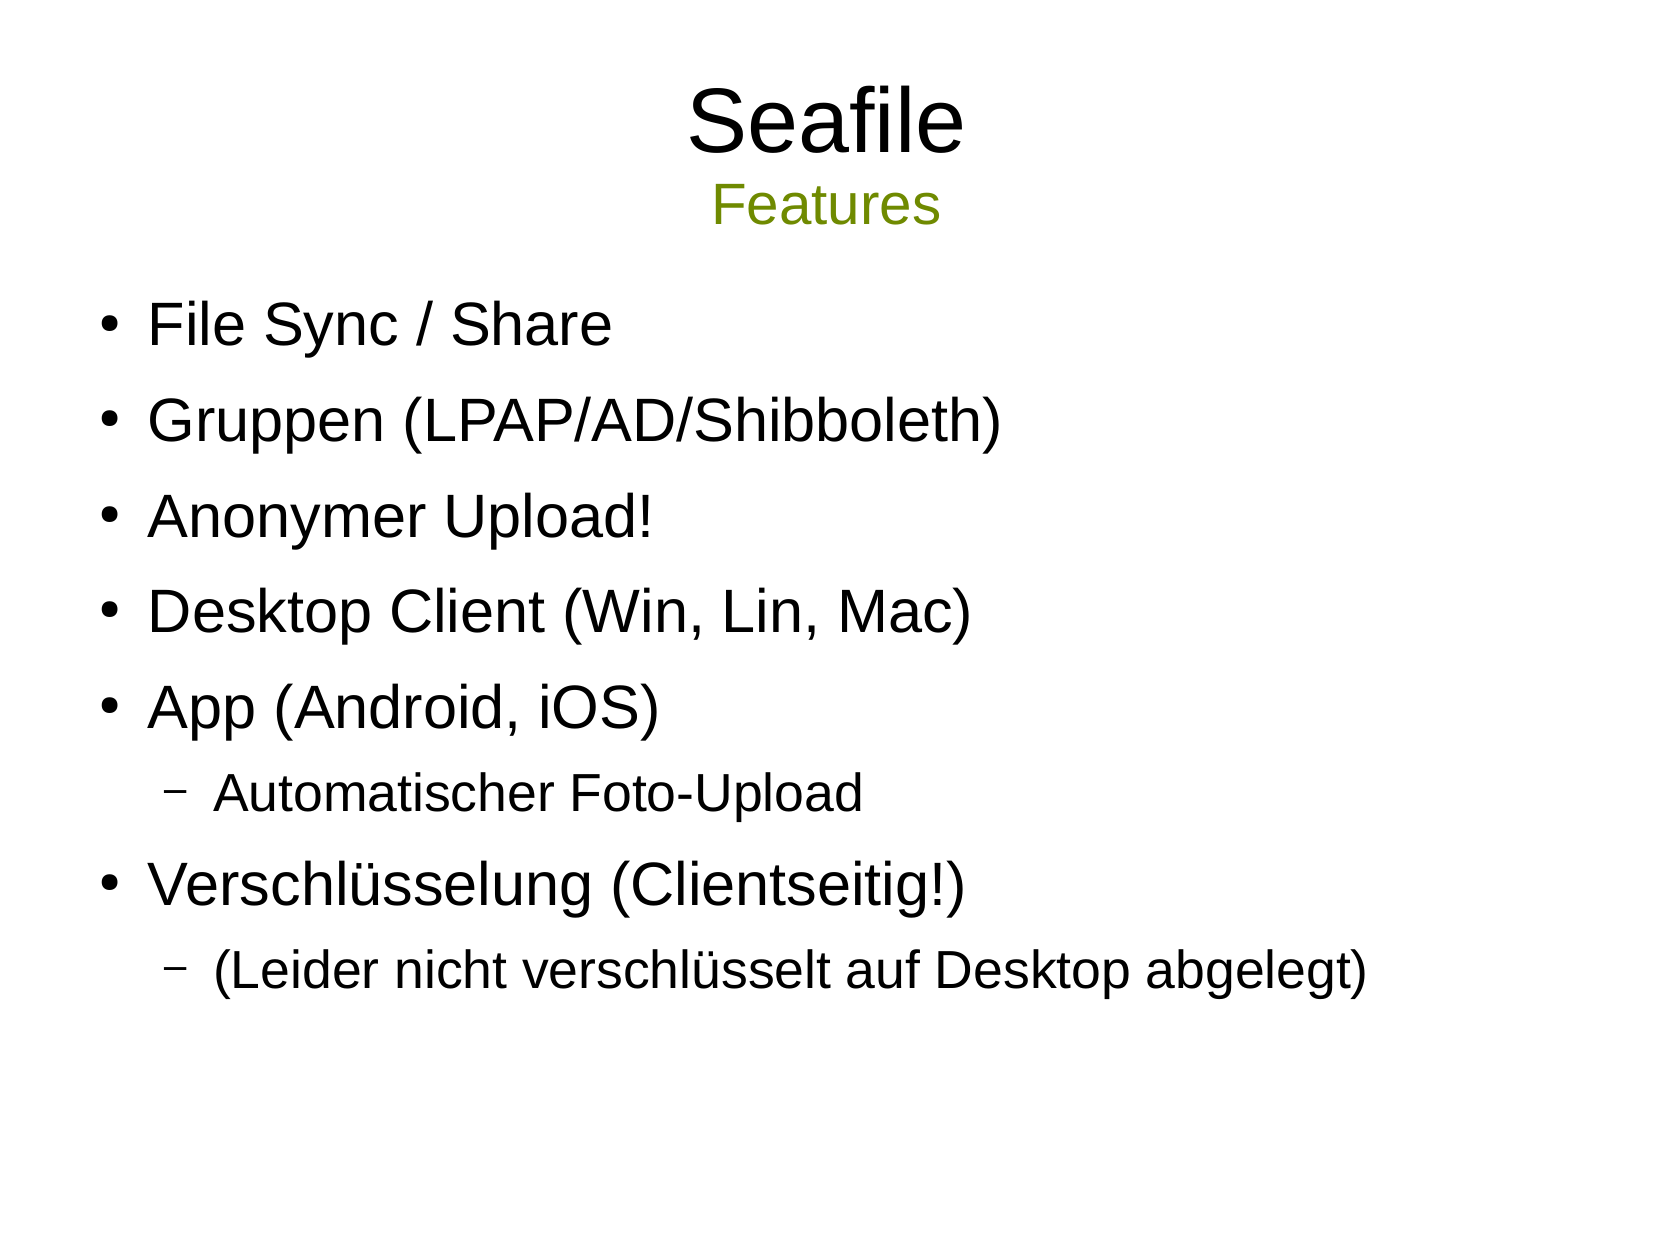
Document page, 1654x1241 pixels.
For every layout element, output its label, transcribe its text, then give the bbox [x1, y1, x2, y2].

list File Sync / Share Gruppen (LPAP/AD/Shibboleth) Anonymer Upload! Desktop Client (Win, Lin, Mac) App (Android, iOS) Automatischer Foto-Upload Verschlüsselung (Clientseitig!) (Leider nicht verschlüsselt auf Desktop abgelegt) [82, 290, 1571, 1010]
title Seafile Features [82, 49, 1571, 257]
